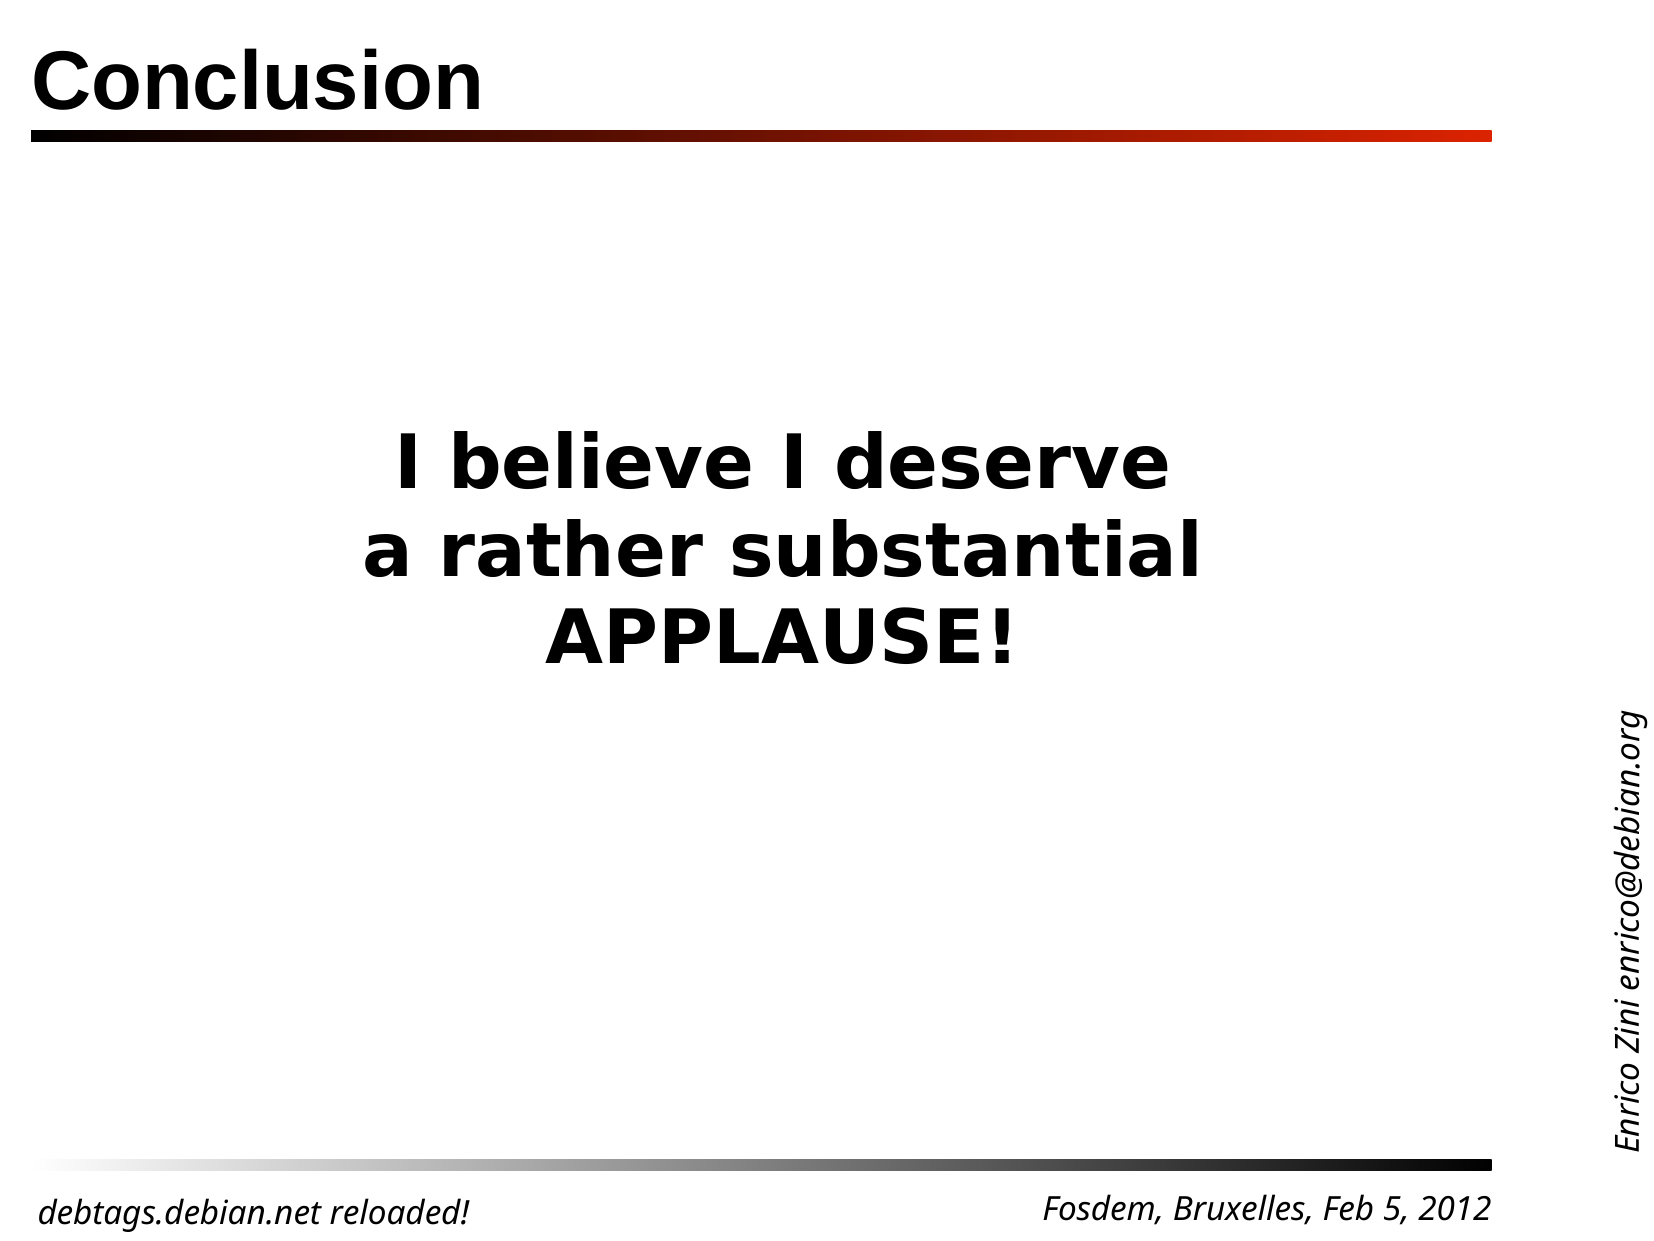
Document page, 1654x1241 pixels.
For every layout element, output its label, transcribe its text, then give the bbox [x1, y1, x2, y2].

text_box I believe I deserve a rather substantial APPLAUSE! [30, 215, 1507, 1089]
text_box Conclusion [31, 34, 1438, 168]
